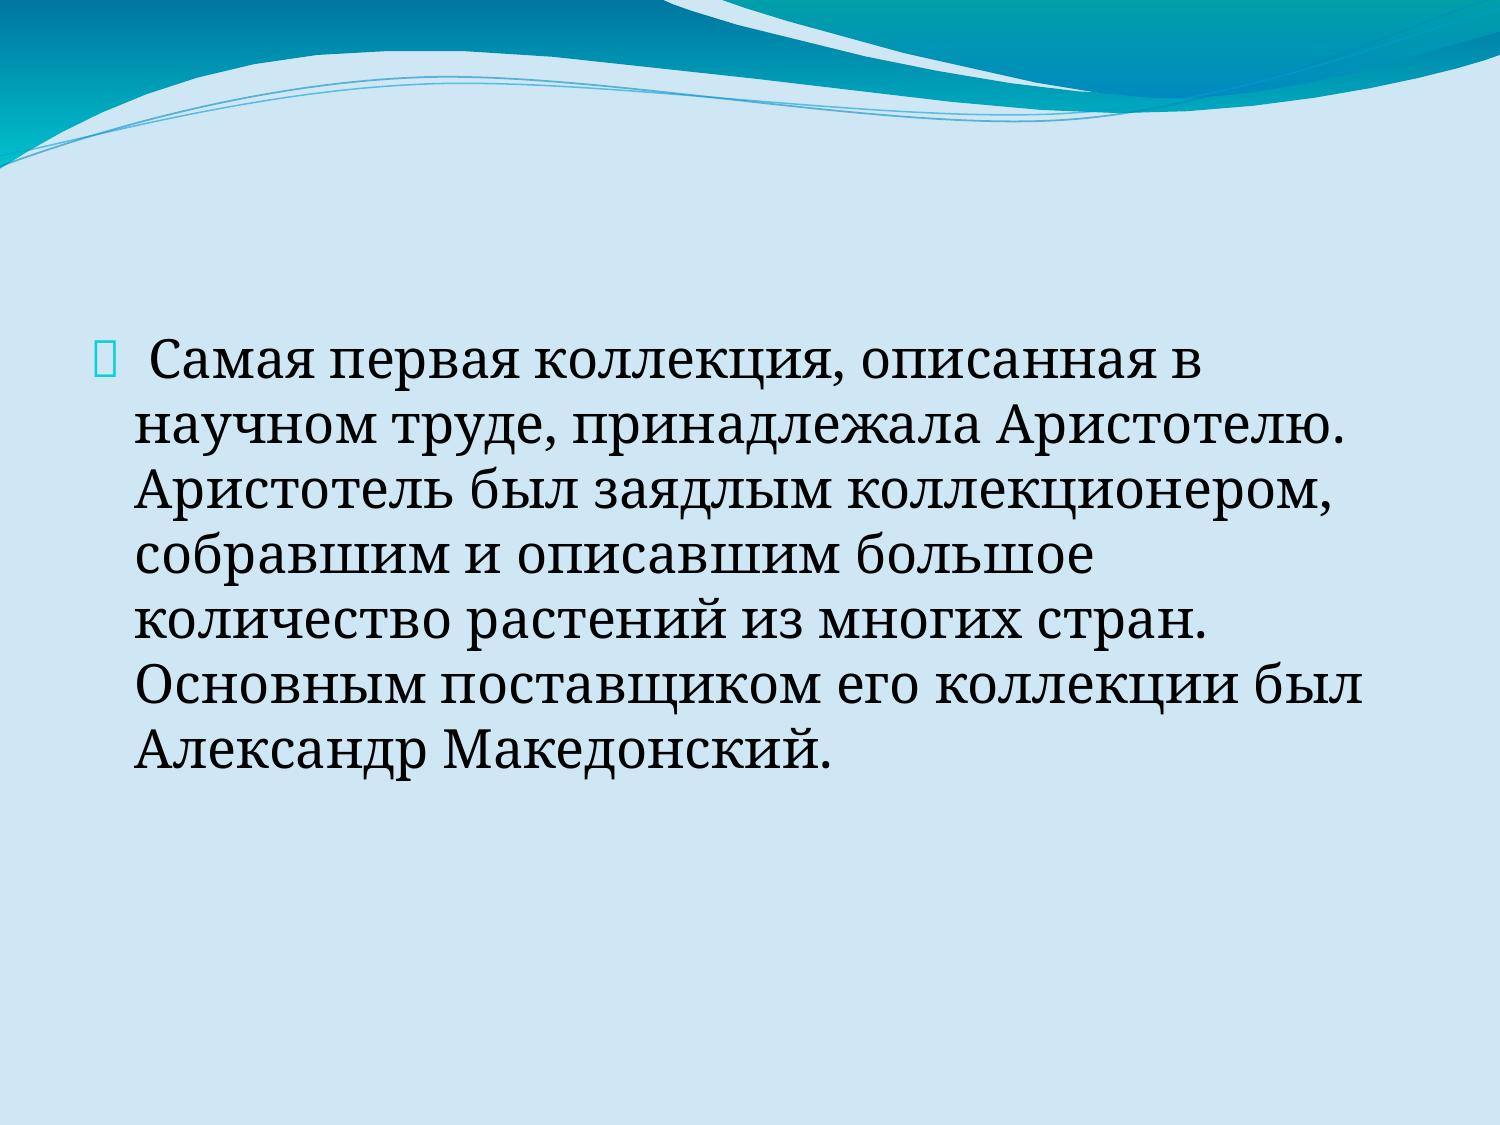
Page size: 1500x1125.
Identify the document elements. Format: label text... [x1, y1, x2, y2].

title [75, 115, 1425, 303]
list Самая первая коллекция, описанная в научном труде, принадлежала Аристотелю. Аристотель был заядлым коллекционером, собравшим и описавшим большое количество растений из многих стран. Основным поставщиком его коллекции был Александр Македонский. [75, 317, 1425, 1038]
